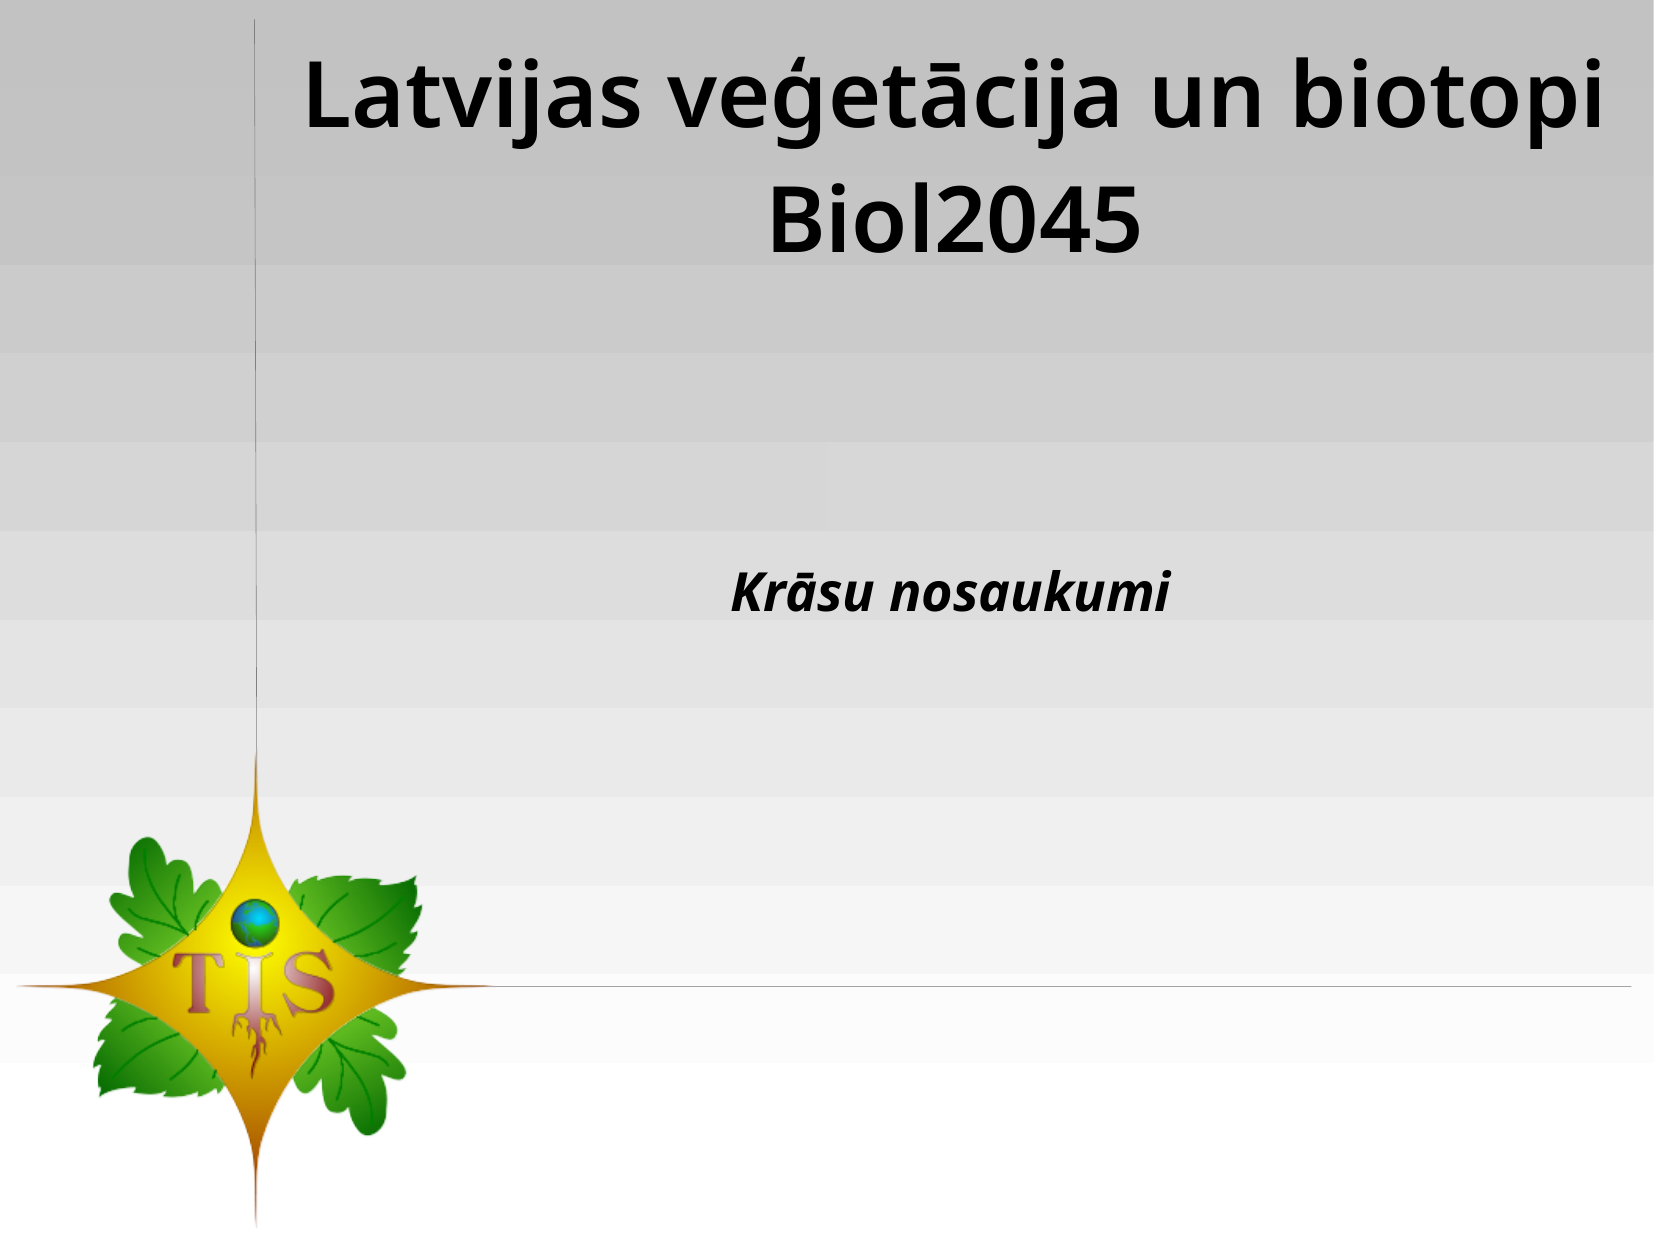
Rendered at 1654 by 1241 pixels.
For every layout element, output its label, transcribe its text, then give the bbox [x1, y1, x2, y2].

title Krāsu nosaukumi [295, 324, 1607, 857]
picture [0, 0, 1654, 1241]
